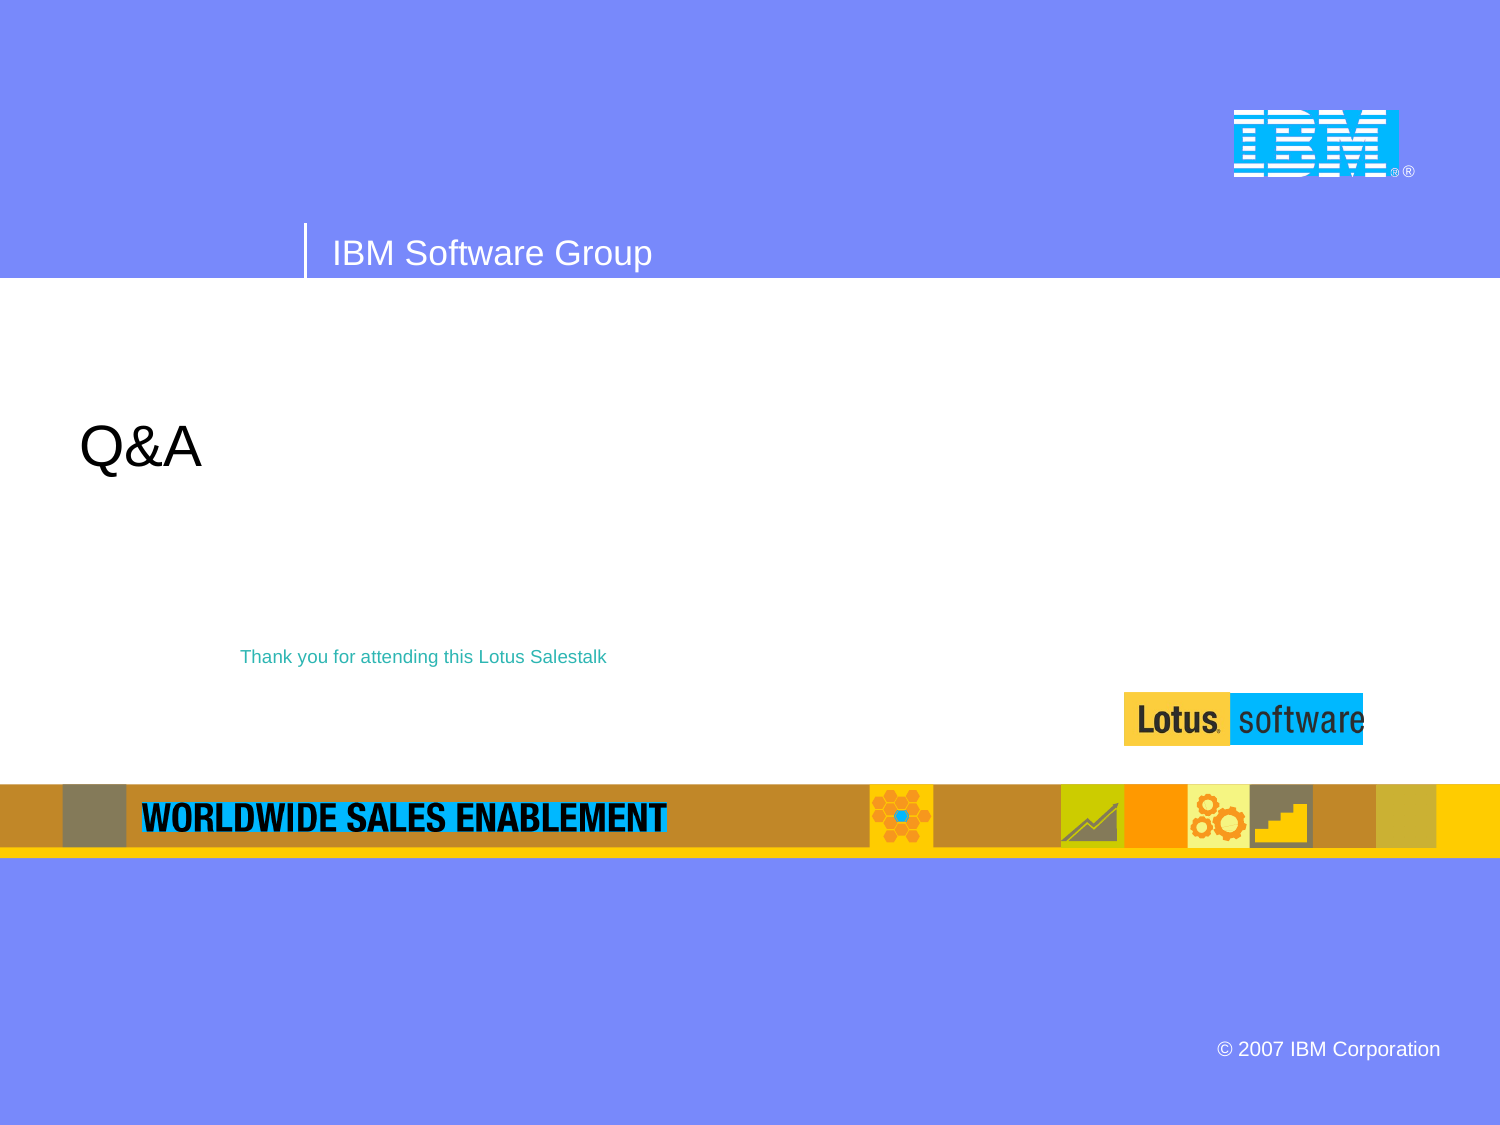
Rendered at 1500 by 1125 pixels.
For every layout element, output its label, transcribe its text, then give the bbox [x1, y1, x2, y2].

picture [1319, 164, 1339, 168]
picture [1366, 164, 1386, 168]
picture [1277, 146, 1311, 150]
picture [196, 805, 212, 830]
picture [1243, 146, 1255, 151]
picture [1285, 707, 1293, 732]
picture [1234, 110, 1263, 114]
picture [1327, 712, 1335, 732]
picture [1359, 119, 1386, 124]
picture [1268, 120, 1314, 124]
picture [1268, 164, 1314, 168]
picture [1234, 120, 1263, 124]
picture [1277, 137, 1312, 141]
picture [1268, 110, 1307, 114]
subtitle Thank you for attending this Lotus Salestalk [225, 637, 1276, 926]
picture [1328, 146, 1339, 150]
picture [1328, 155, 1339, 159]
picture [218, 805, 225, 830]
picture [1319, 120, 1346, 124]
picture [1243, 129, 1255, 133]
picture [1366, 146, 1377, 150]
picture [1392, 169, 1399, 177]
picture [1328, 137, 1377, 141]
picture [174, 804, 190, 832]
picture [1366, 173, 1386, 177]
picture [1362, 110, 1386, 114]
picture [1277, 155, 1289, 159]
picture [1343, 146, 1362, 150]
picture [1234, 164, 1263, 168]
picture [154, 805, 159, 815]
picture [1351, 715, 1364, 731]
picture [1302, 129, 1314, 133]
picture [1341, 713, 1345, 732]
picture [1328, 129, 1349, 133]
picture [1356, 129, 1377, 133]
picture [1234, 173, 1263, 177]
picture [1302, 155, 1315, 159]
title Q&A [64, 409, 1370, 651]
picture [1319, 173, 1339, 177]
picture [1276, 706, 1281, 732]
picture [1243, 137, 1255, 141]
picture [1319, 110, 1343, 114]
picture [1366, 155, 1377, 159]
picture [1243, 155, 1255, 159]
picture [1276, 129, 1288, 133]
picture [1268, 173, 1308, 177]
picture [144, 805, 154, 830]
picture [160, 805, 169, 830]
picture [1346, 155, 1359, 159]
